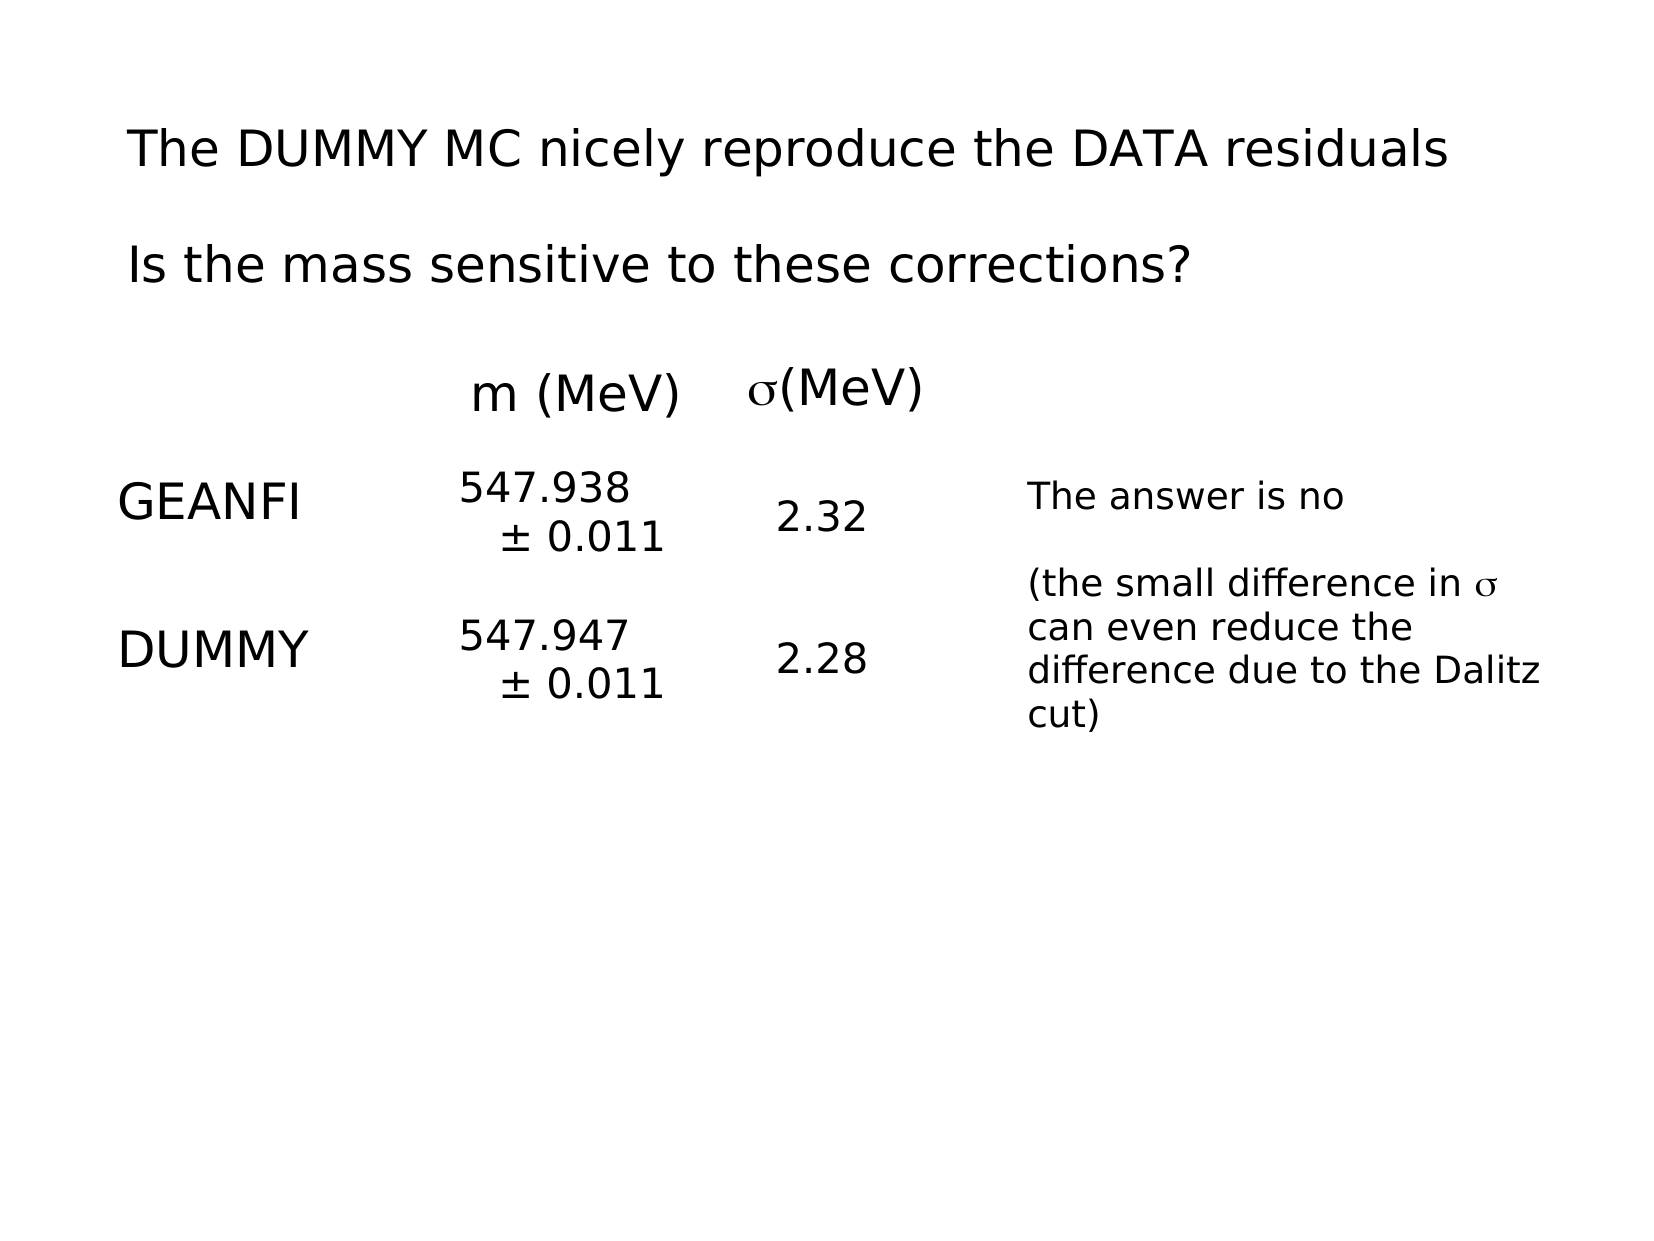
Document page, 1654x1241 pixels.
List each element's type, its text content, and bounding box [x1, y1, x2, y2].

text_box 547.938 ± 0.011 [443, 456, 707, 569]
text_box GEANFI [102, 465, 328, 539]
text_box 2.32 [760, 436, 885, 549]
text_box DUMMY [102, 613, 328, 687]
text_box The answer is no (the small difference in s can even reduce the difference due to the Dalitz cut) [1012, 467, 1576, 750]
text_box m (MeV) [455, 357, 713, 431]
text_box s(MeV) [733, 352, 1013, 433]
text_box 2.28 [760, 584, 885, 691]
text_box 547.947 ± 0.011 [443, 604, 707, 716]
text_box The DUMMY MC nicely reproduce the DATA residuals Is the mass sensitive to these corrections? [112, 112, 1576, 303]
